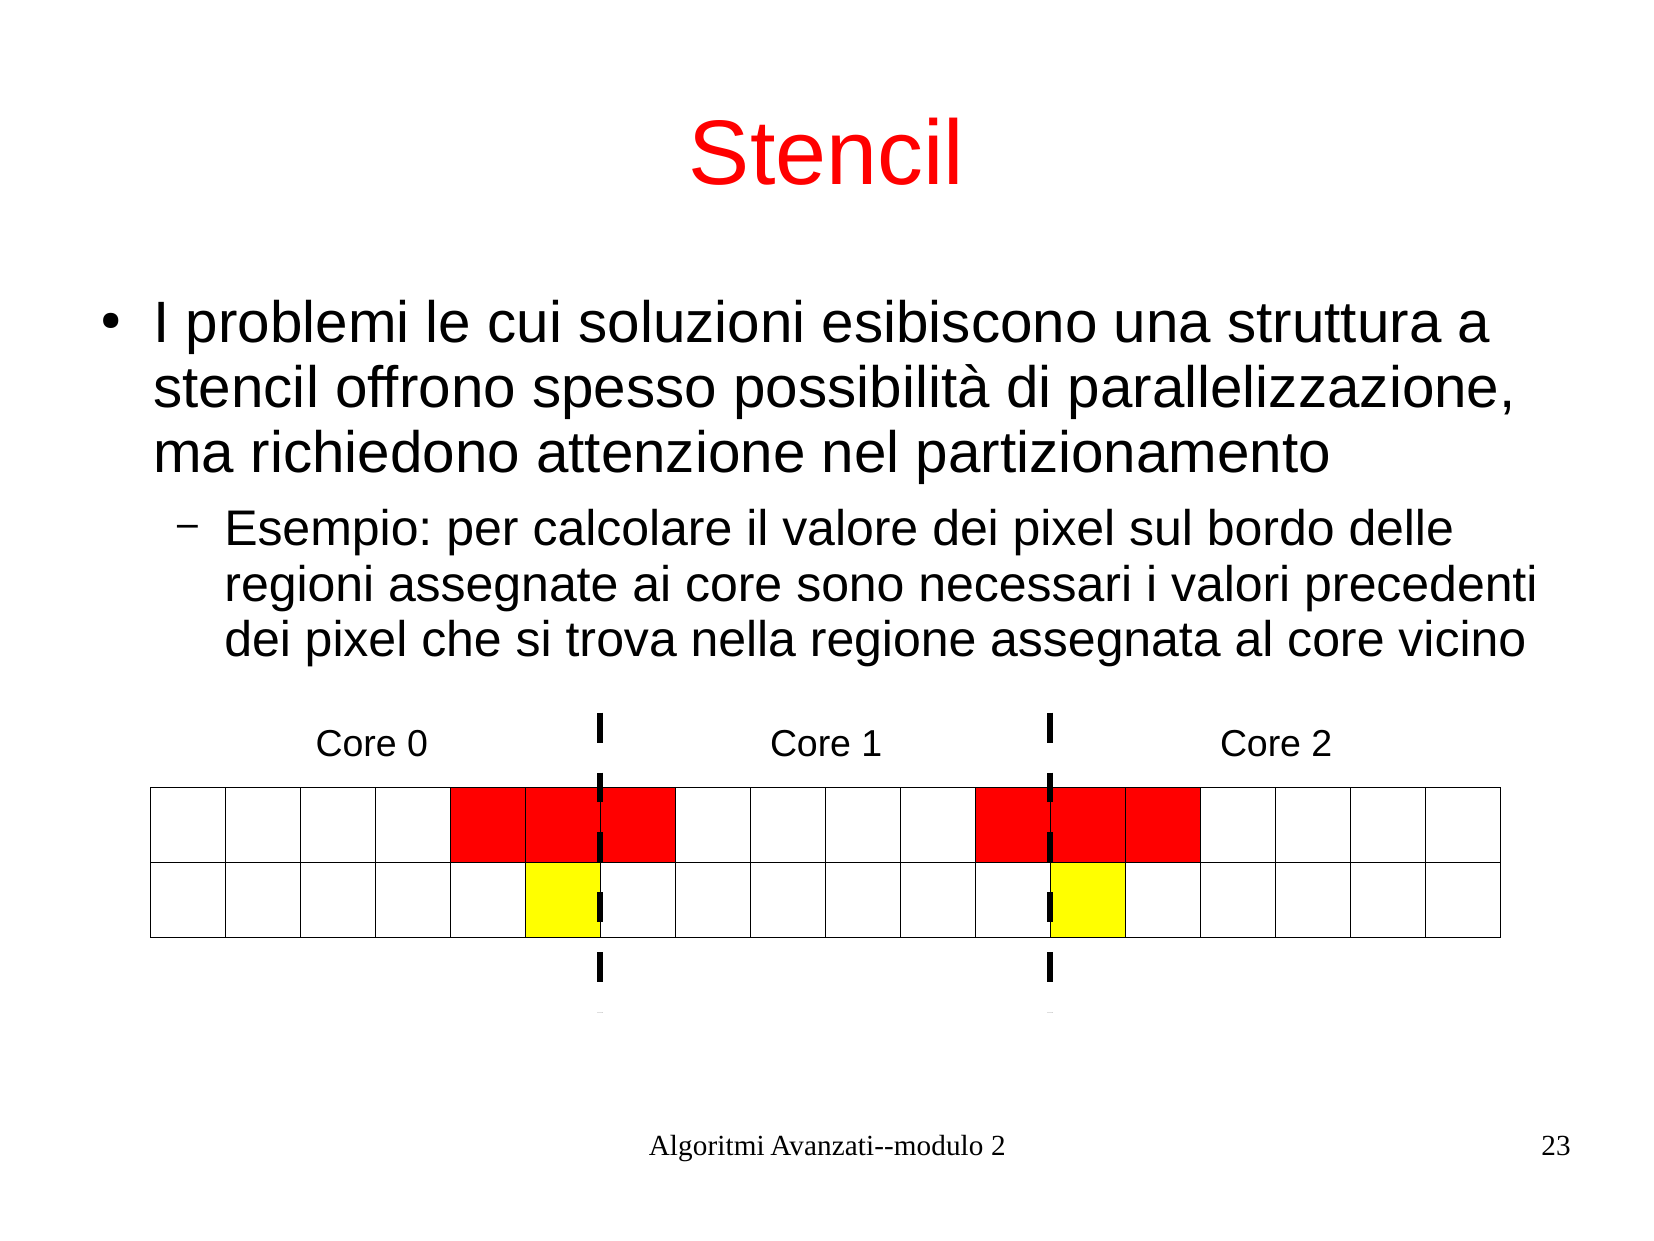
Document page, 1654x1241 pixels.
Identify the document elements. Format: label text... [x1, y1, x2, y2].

text_box Core 2 [1202, 712, 1351, 776]
text_box Core 0 [297, 712, 446, 776]
title Stencil [82, 49, 1571, 257]
text_box Core 1 [752, 712, 901, 776]
list I problemi le cui soluzioni esibiscono una struttura a stencil offrono spesso possibilità di parallelizzazione, ma richiedono attenzione nel partizionamento Esempio: per calcolare il valore dei pixel sul bordo delle regioni assegnate ai core sono necessari i valori precedenti dei pixel che si trova nella regione assegnata al core vicino [82, 290, 1571, 1109]
text_box [150, 787, 1501, 938]
